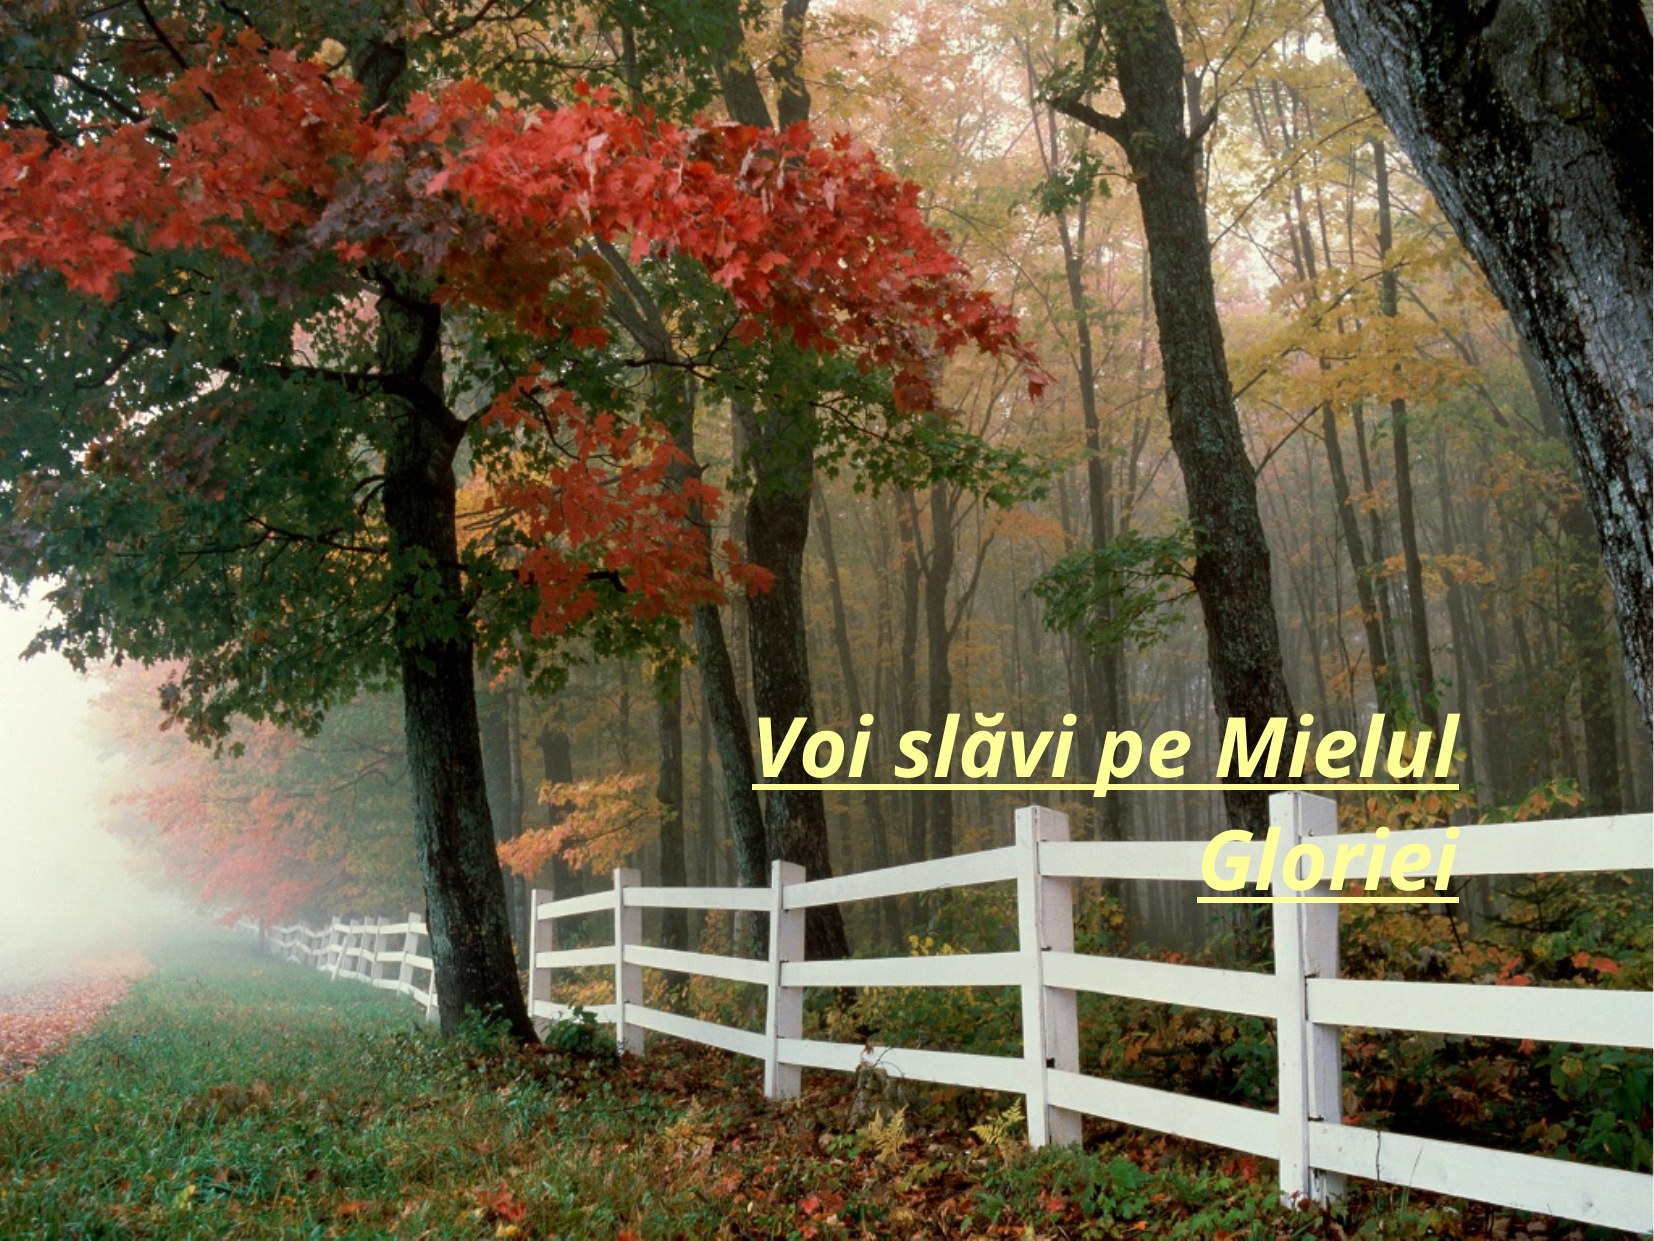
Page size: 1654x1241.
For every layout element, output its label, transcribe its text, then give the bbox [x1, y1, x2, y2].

picture [0, 0, 1654, 1241]
text_box Voi slăvi pe Mielul Gloriei [501, 680, 1474, 798]
